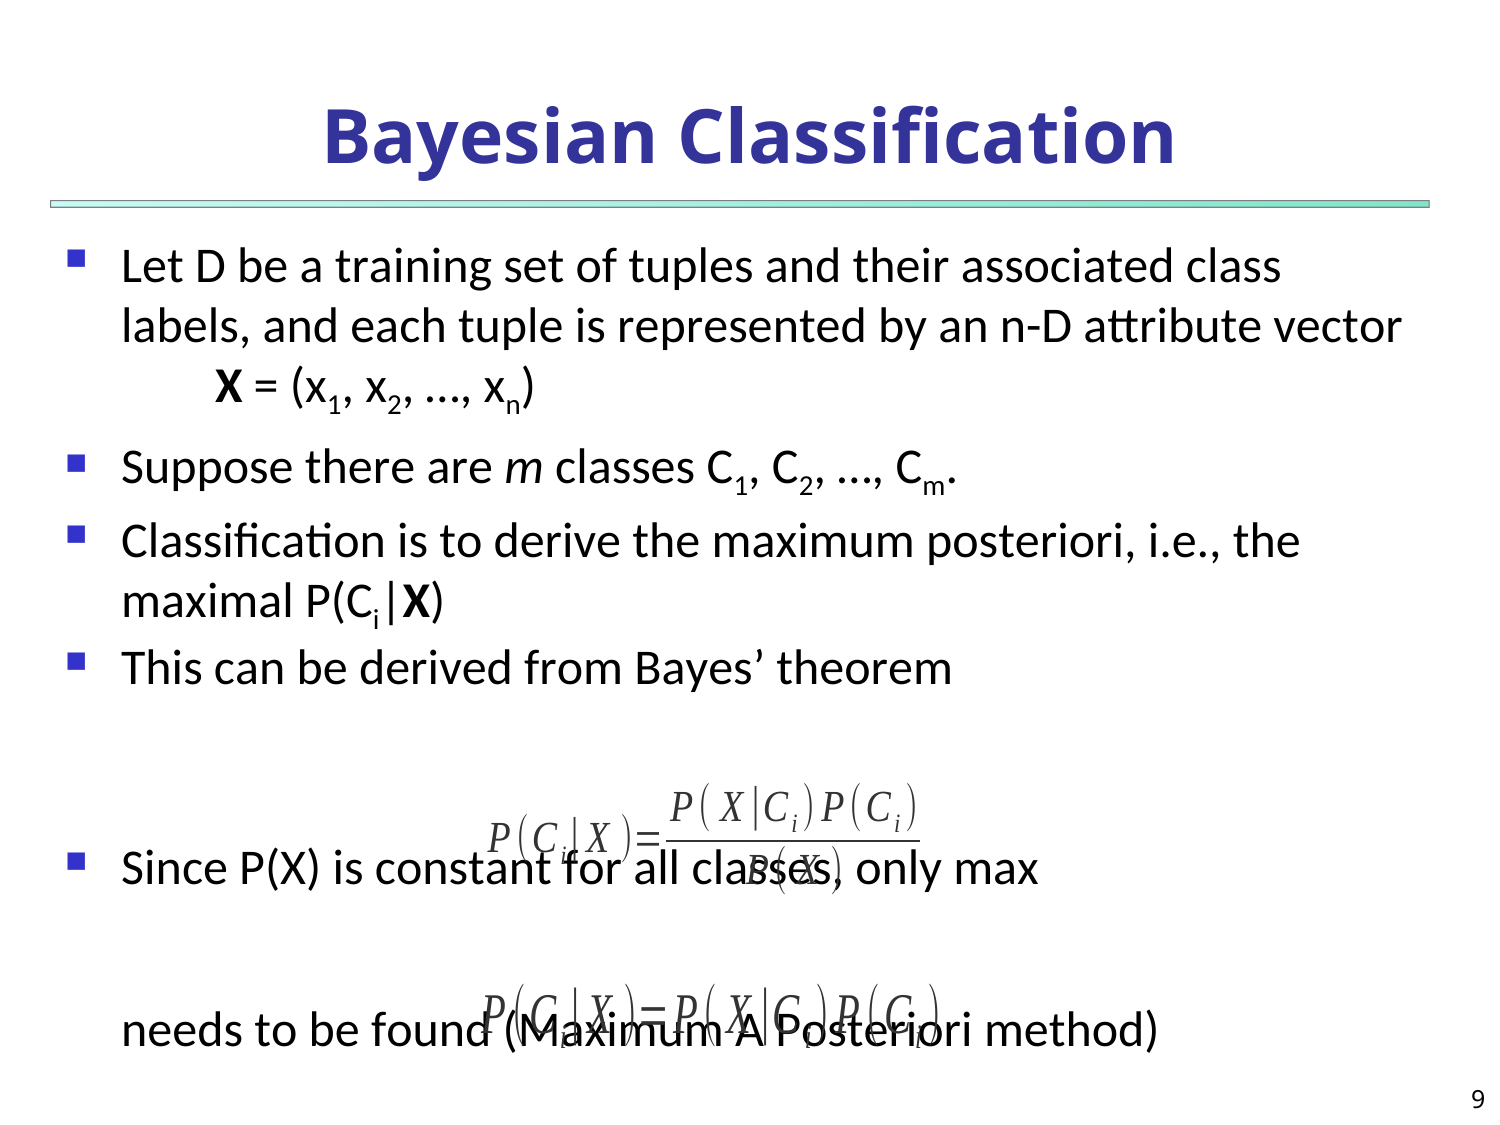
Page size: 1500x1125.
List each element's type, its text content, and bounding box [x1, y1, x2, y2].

text_box [472, 981, 948, 1057]
text_box [479, 781, 930, 898]
text_box <number> [1438, 1062, 1500, 1125]
list Let D be a training set of tuples and their associated class labels, and each tuple is represented by an n-D attribute vector X = (x1, x2, …, xn) Suppose there are m classes C1, C2, …, Cm. Classification is to derive the maximum posteriori, i.e., the maximal P(Ci|X) This can be derived from Bayes’ theorem Since P(X) is constant for all classes, only max needs to be found (Maximum A Posteriori method) [49, 224, 1438, 1125]
title Bayesian Classification [75, 81, 1426, 187]
